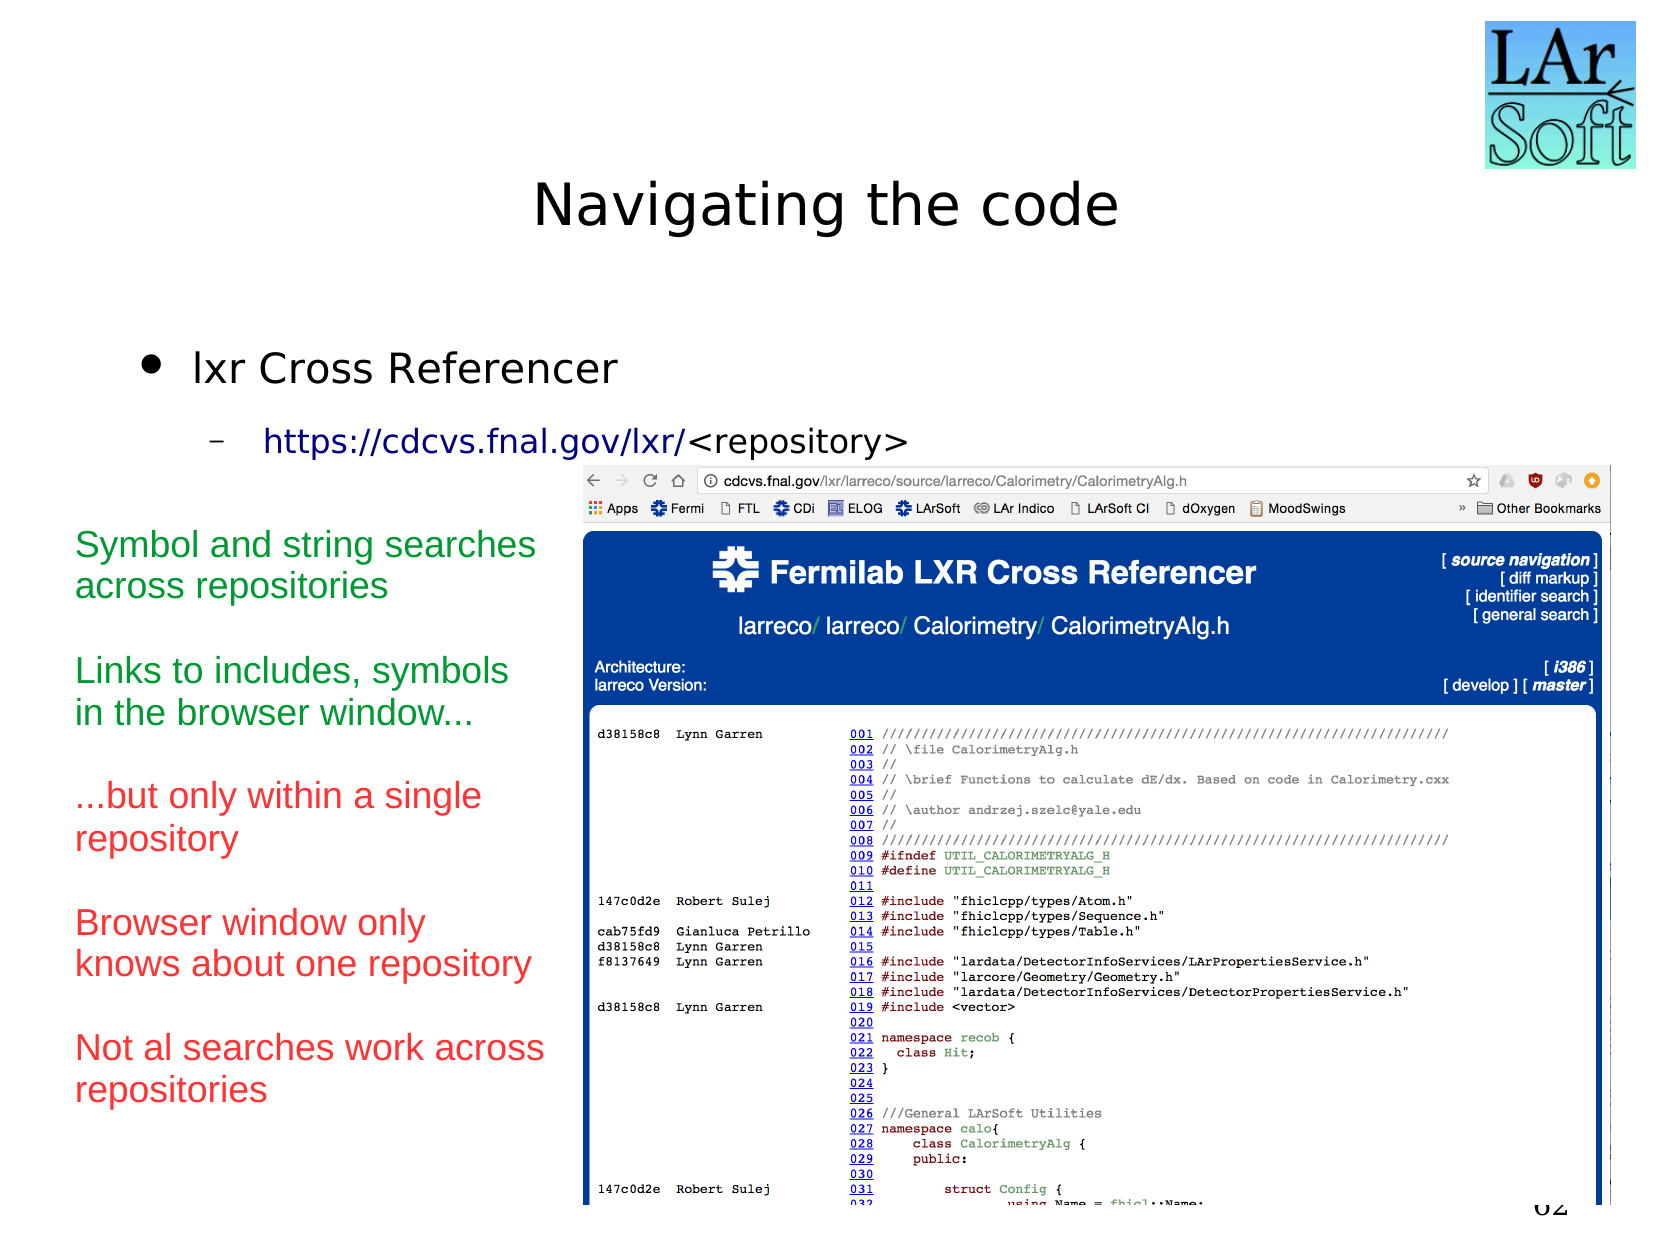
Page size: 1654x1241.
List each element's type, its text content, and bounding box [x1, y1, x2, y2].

picture [583, 465, 1611, 1205]
list lxr Cross Referencer https://cdcvs.fnal.gov/lxr/<repository> [121, 344, 1533, 1127]
picture [1485, 21, 1636, 169]
text_box Symbol and string searches across repositories Links to includes, symbols in the browser window... ...but only within a single repository Browser window only knows about one repository Not al searches work across repositories [60, 515, 561, 1119]
title Navigating the code [121, 102, 1533, 310]
